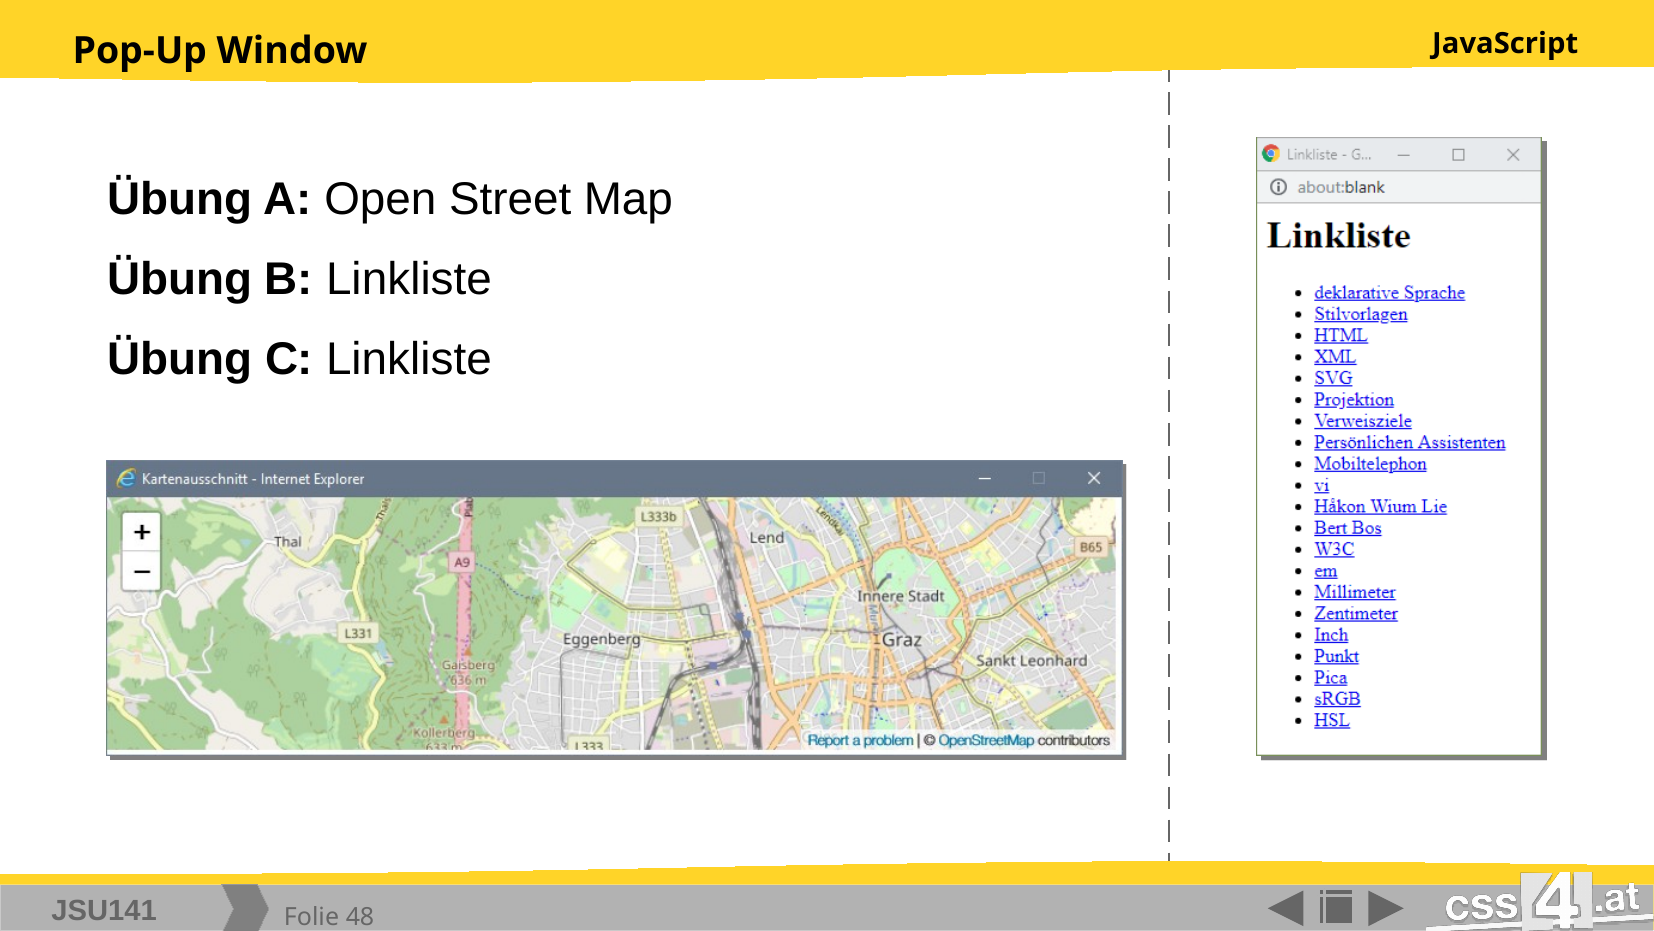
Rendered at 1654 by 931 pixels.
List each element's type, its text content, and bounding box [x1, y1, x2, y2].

picture [1256, 137, 1542, 756]
text_box JSU141 [36, 886, 209, 931]
picture [106, 460, 1123, 756]
text_box [0, 861, 1654, 931]
text_box Übung B: Linkliste [92, 245, 607, 312]
text_box Übung A: Open Street Map [92, 165, 701, 232]
picture [1426, 872, 1654, 931]
text_box Folie <Foliennummer> [269, 891, 542, 931]
text_box JavaScript [1417, 15, 1607, 60]
text_box [0, 0, 1654, 83]
text_box Übung C: Linkliste [92, 325, 620, 392]
text_box Pop-Up Window [57, 16, 416, 69]
